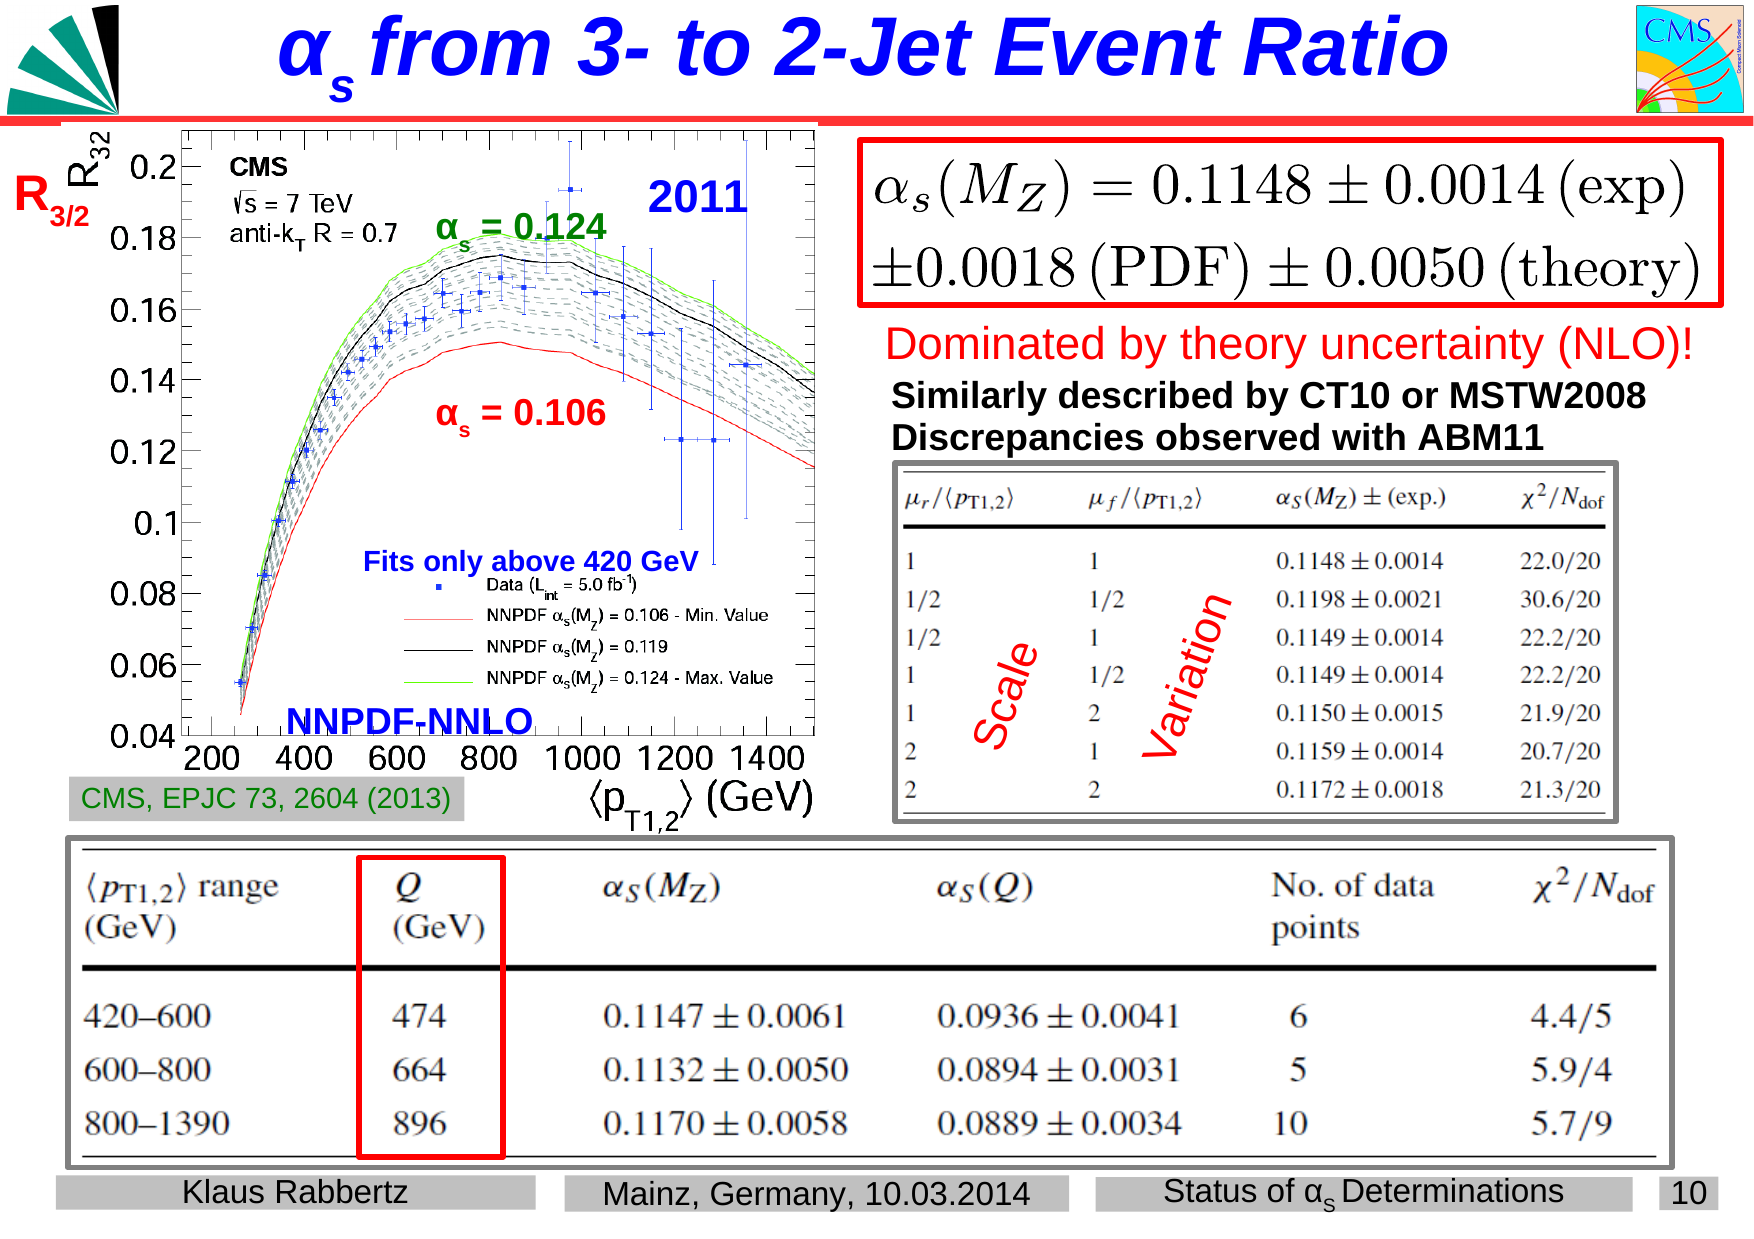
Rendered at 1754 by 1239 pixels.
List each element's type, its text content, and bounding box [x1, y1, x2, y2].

picture [61, 122, 818, 836]
picture [7, 5, 119, 116]
text_box αs = 0.106 [423, 385, 619, 449]
text_box Variation [1122, 574, 1299, 803]
picture [898, 465, 1614, 819]
text_box [872, 159, 1689, 218]
text_box Fits only above 420 GeV [351, 538, 711, 584]
picture [70, 840, 1669, 1165]
text_box NNPDF-NNLO [274, 694, 546, 749]
text_box Dominated by theory uncertainty (NLO)! [872, 311, 1707, 375]
text_box CMS, EPJC 73, 2604 (2013) [69, 776, 465, 822]
text_box [869, 242, 1704, 301]
text_box Similarly described by CT10 or MSTW2008 Discrepancies observed with ABM11 [879, 375, 1660, 465]
text_box Scale [952, 619, 1059, 772]
text_box αs = 0.124 [423, 199, 619, 263]
text_box 2011 [636, 165, 760, 229]
picture [1636, 5, 1744, 113]
title αs from 3- to 2-Jet Event Ratio [123, 0, 1606, 114]
text_box R3/2 [1, 158, 103, 239]
